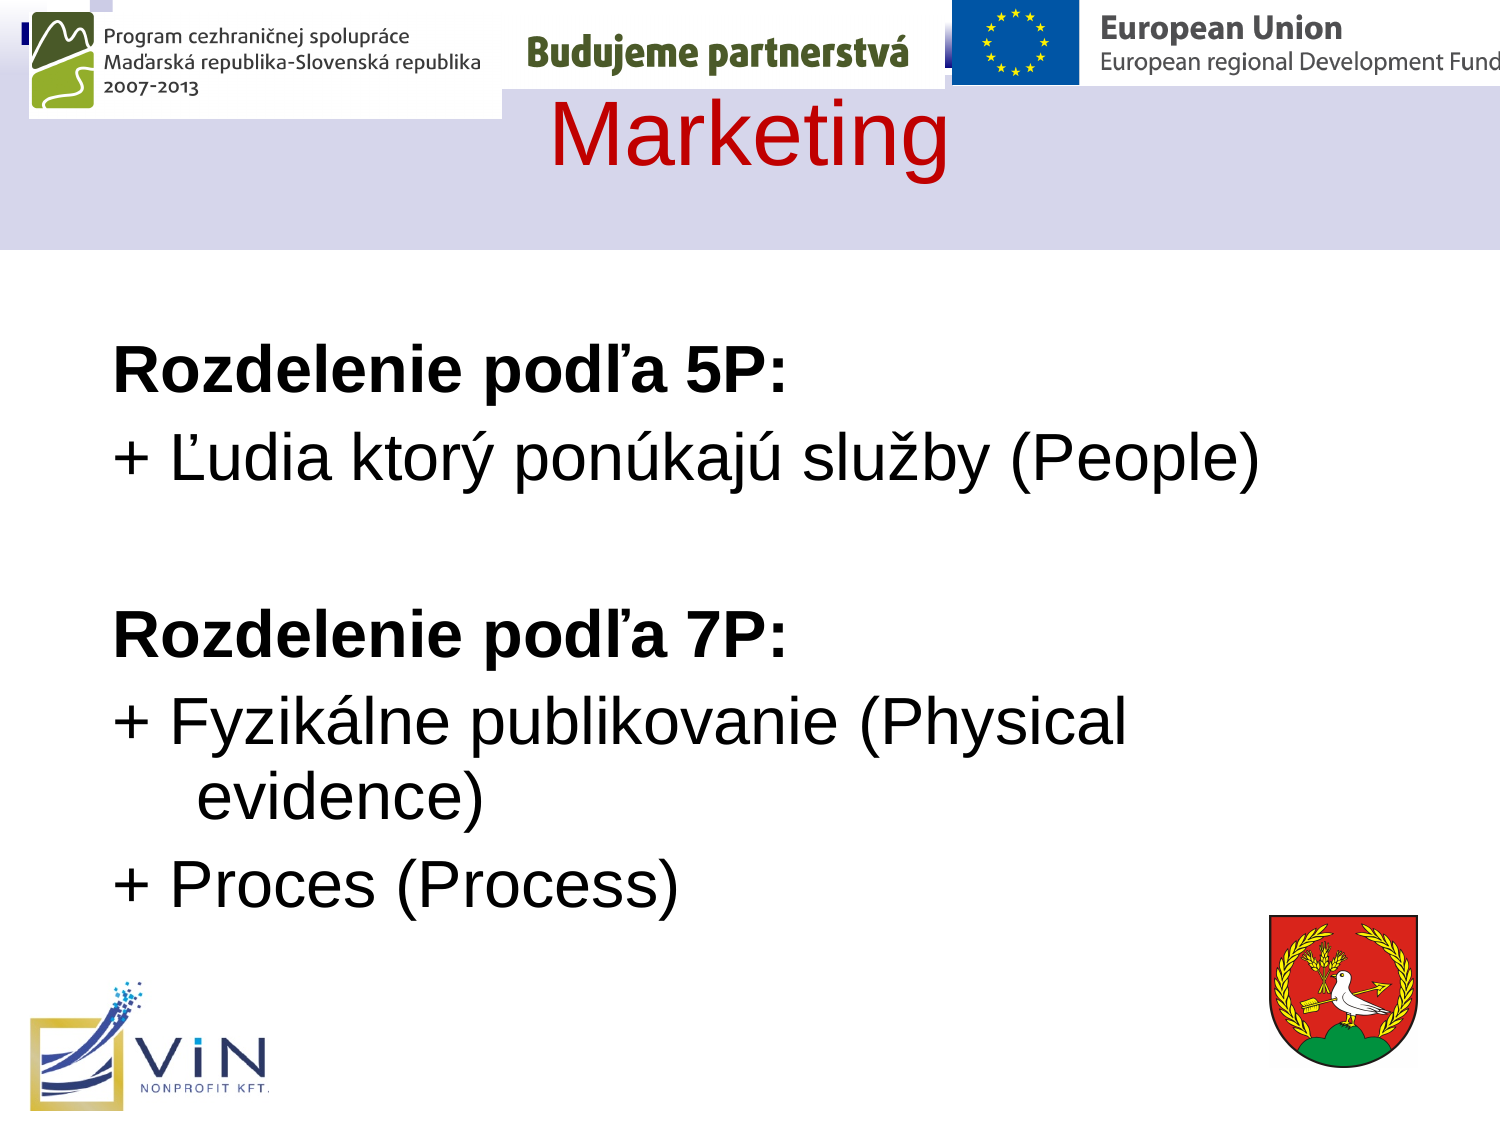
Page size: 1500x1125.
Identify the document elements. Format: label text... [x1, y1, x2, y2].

picture [7, 980, 269, 1111]
picture [29, 12, 945, 119]
picture [1269, 915, 1418, 1068]
picture [952, 0, 1500, 87]
list Rozdelenie podľa 5P: + Ľudia ktorý ponúkajú služby (People) Rozdelenie podľa 7P: + Fyzikálne publikovanie (Physical evidence) + Proces (Process) [75, 324, 1425, 963]
text_box Marketing [0, 75, 1500, 250]
